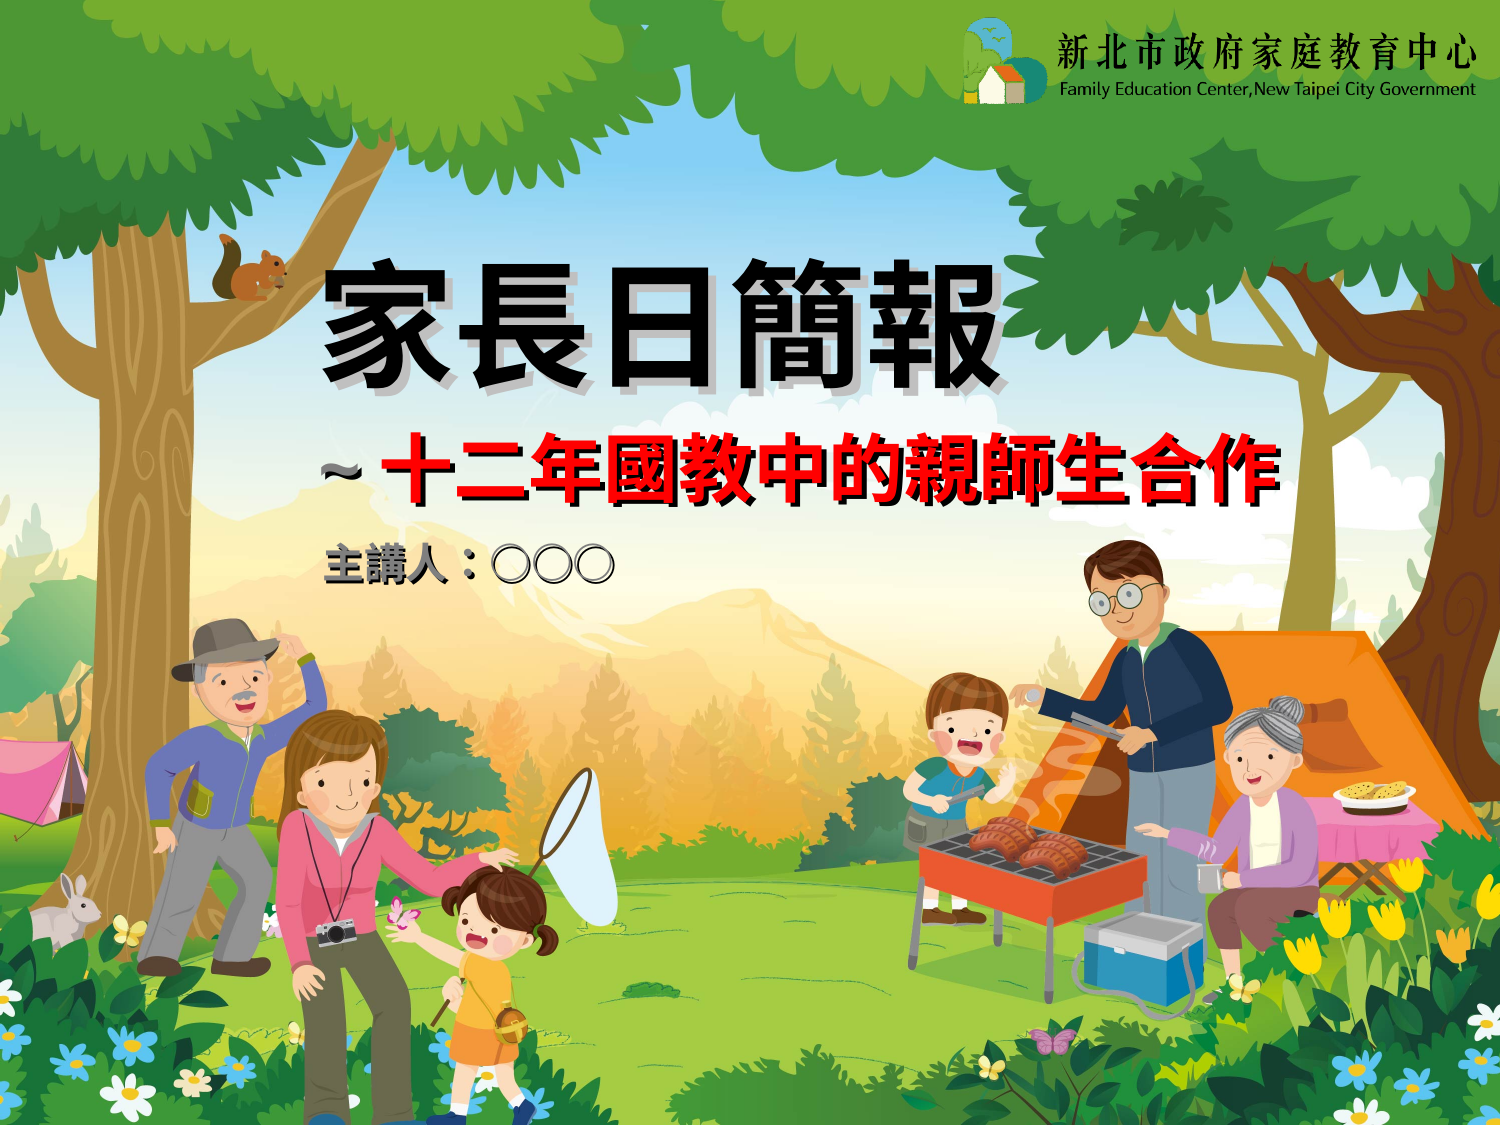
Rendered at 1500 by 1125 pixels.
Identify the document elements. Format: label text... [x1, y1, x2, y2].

text_box 家長日簡報 [301, 231, 1043, 414]
text_box 主講人：○○○ [307, 529, 766, 596]
text_box ~十二年國教中的親師生合作 [303, 413, 1317, 520]
picture [936, 0, 1500, 126]
